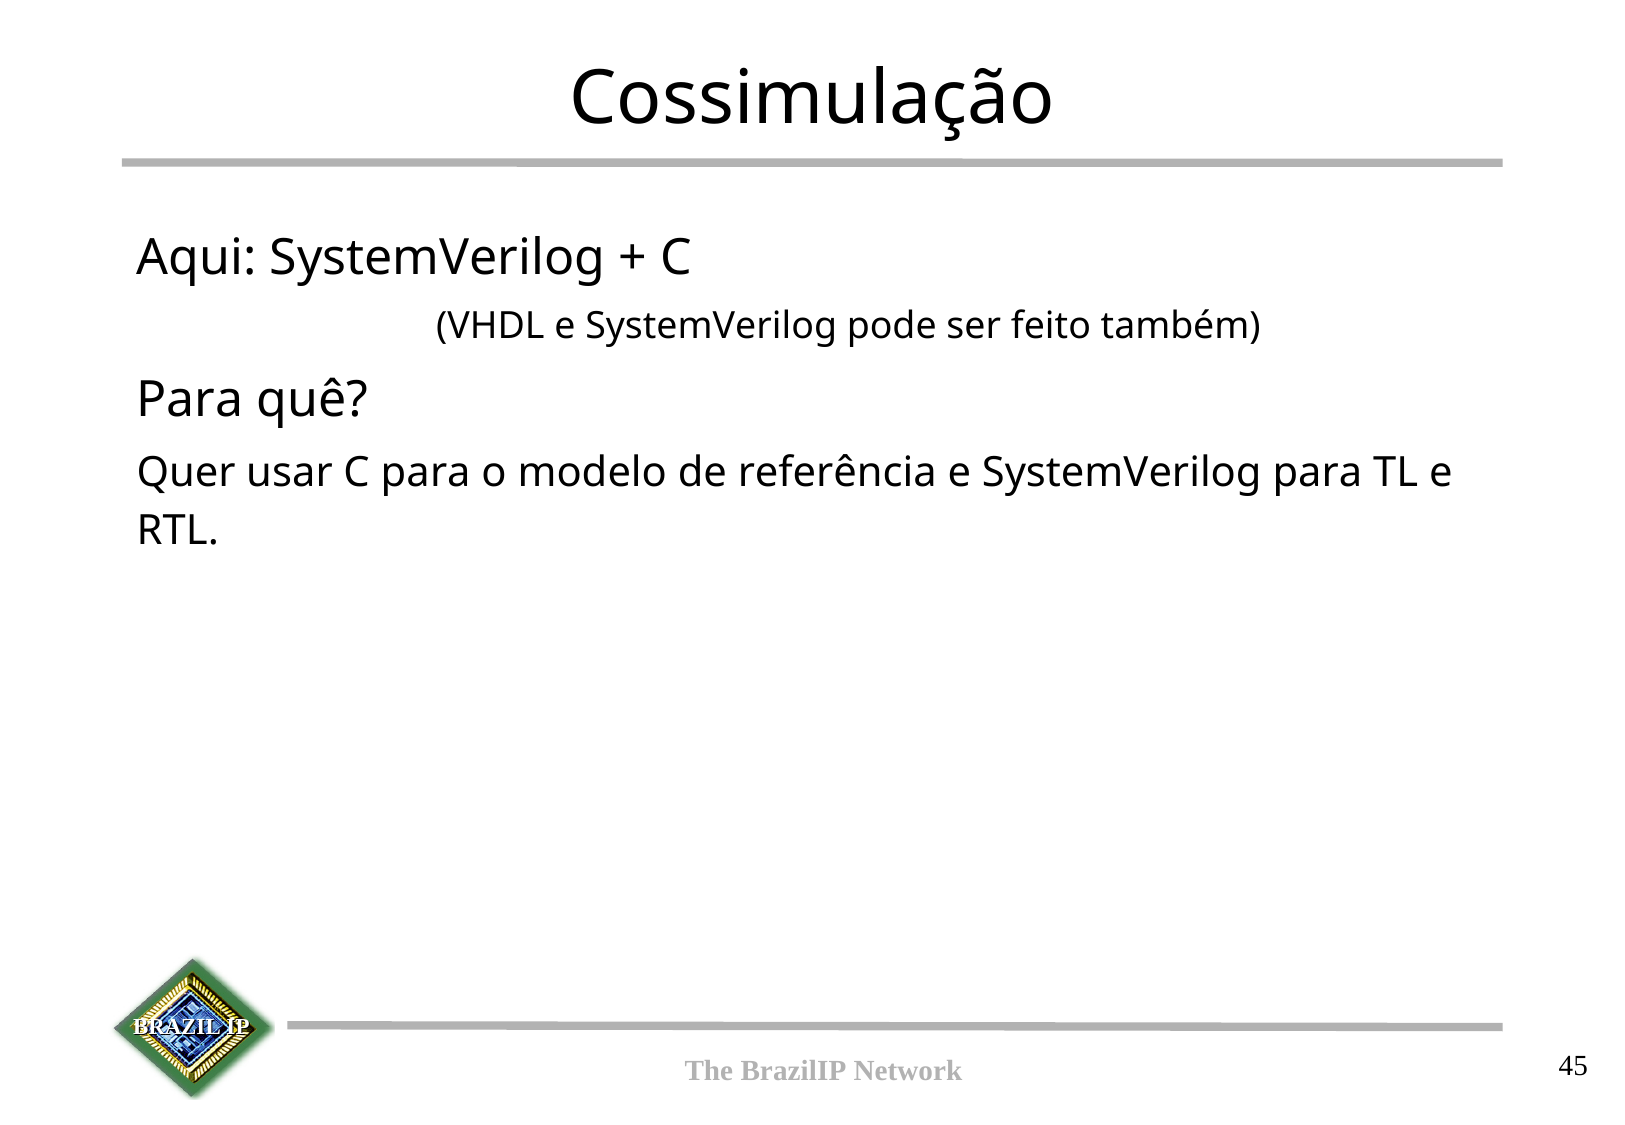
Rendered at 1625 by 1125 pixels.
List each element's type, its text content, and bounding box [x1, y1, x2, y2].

picture [108, 953, 275, 1100]
list Aqui: SystemVerilog + C (VHDL e SystemVerilog pode ser feito também)‏ Para quê? Quer usar C para o modelo de referência e SystemVerilog para TL e RTL. [121, 212, 1488, 943]
title Cossimulação [121, 41, 1503, 147]
